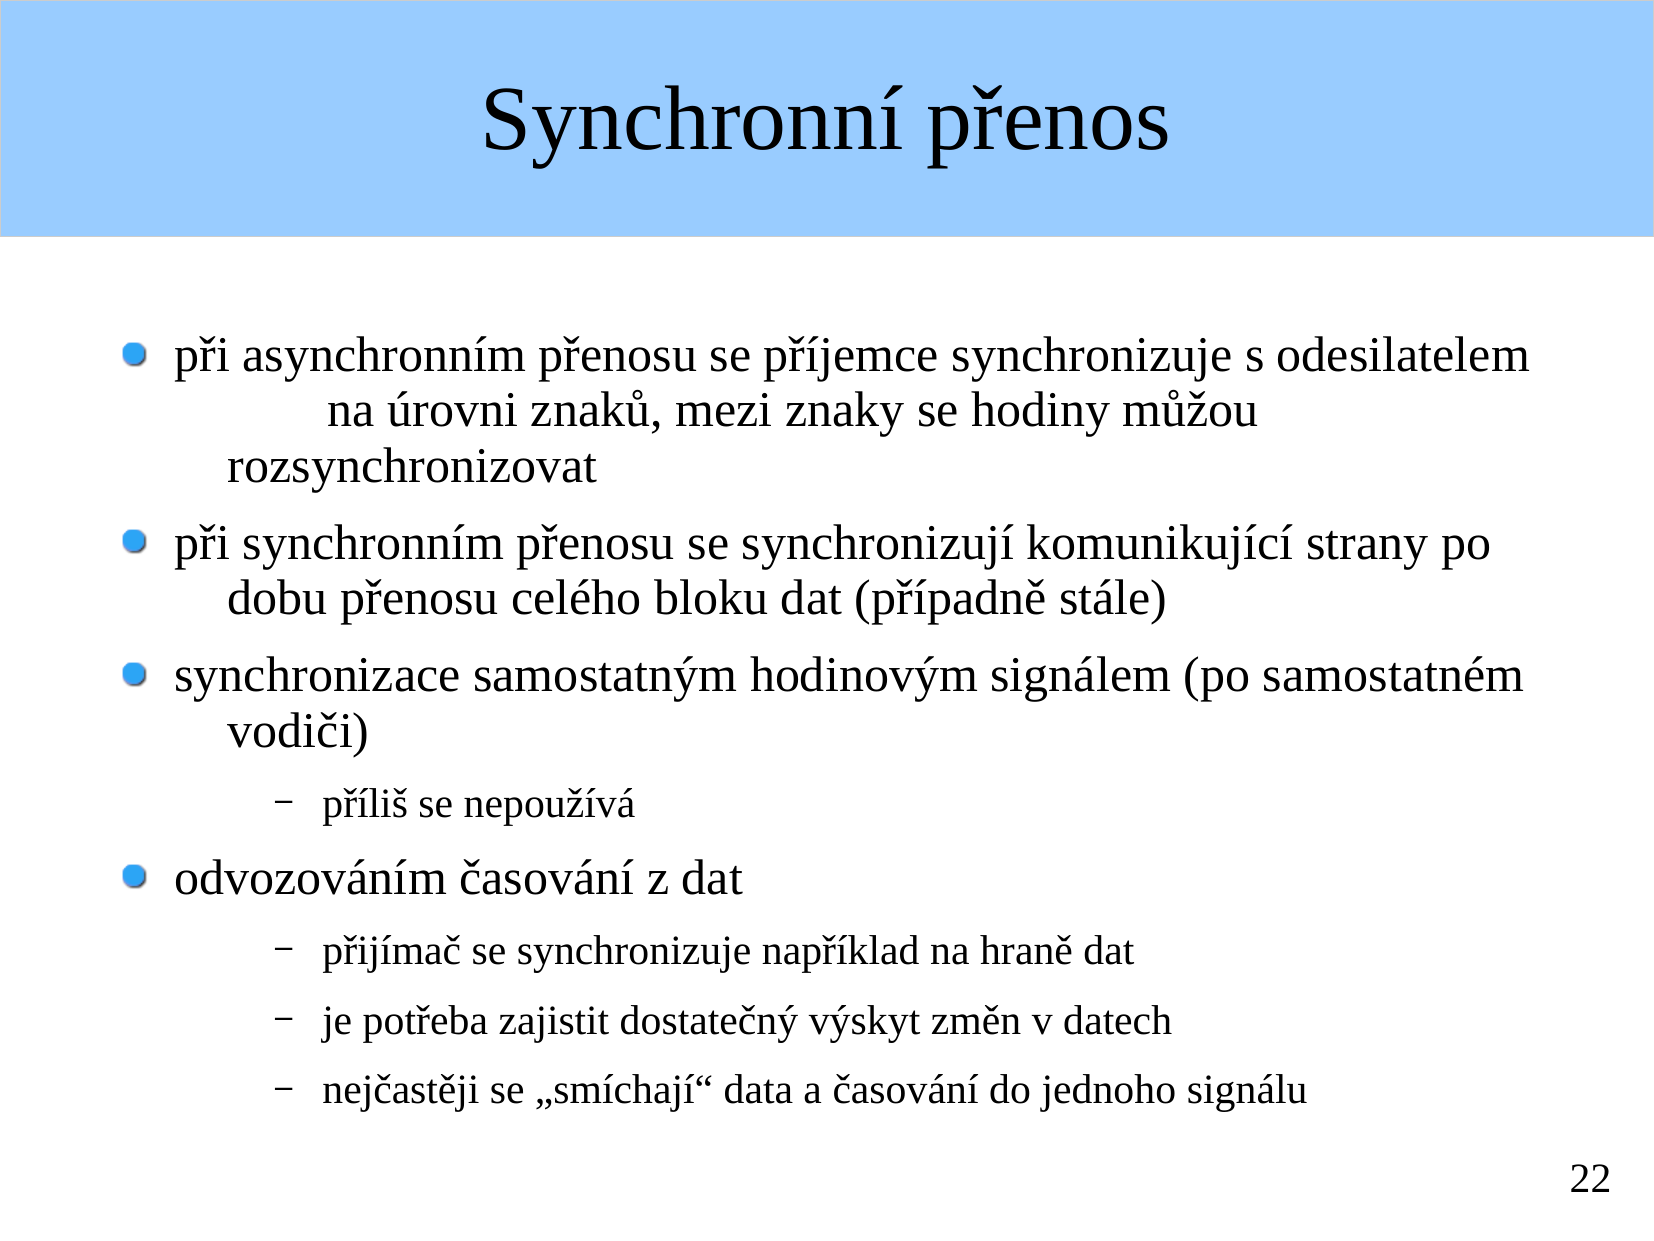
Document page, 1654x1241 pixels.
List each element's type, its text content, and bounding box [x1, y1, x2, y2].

title Synchronní přenos [0, 0, 1654, 237]
list při asynchronním přenosu se příjemce synchronizuje s odesilatelem na úrovni znaků, mezi znaky se hodiny můžou rozsynchronizovat při synchronním přenosu se synchronizují komunikující strany po dobu přenosu celého bloku dat (případně stále) synchronizace samostatným hodinovým signálem (po samostatném vodiči) příliš se nepoužívá odvozováním časování z dat přijímač se synchronizuje například na hraně dat je potřeba zajistit dostatečný výskyt změn v datech nejčastěji se „smíchají“ data a časování do jednoho signálu [86, 327, 1566, 1202]
